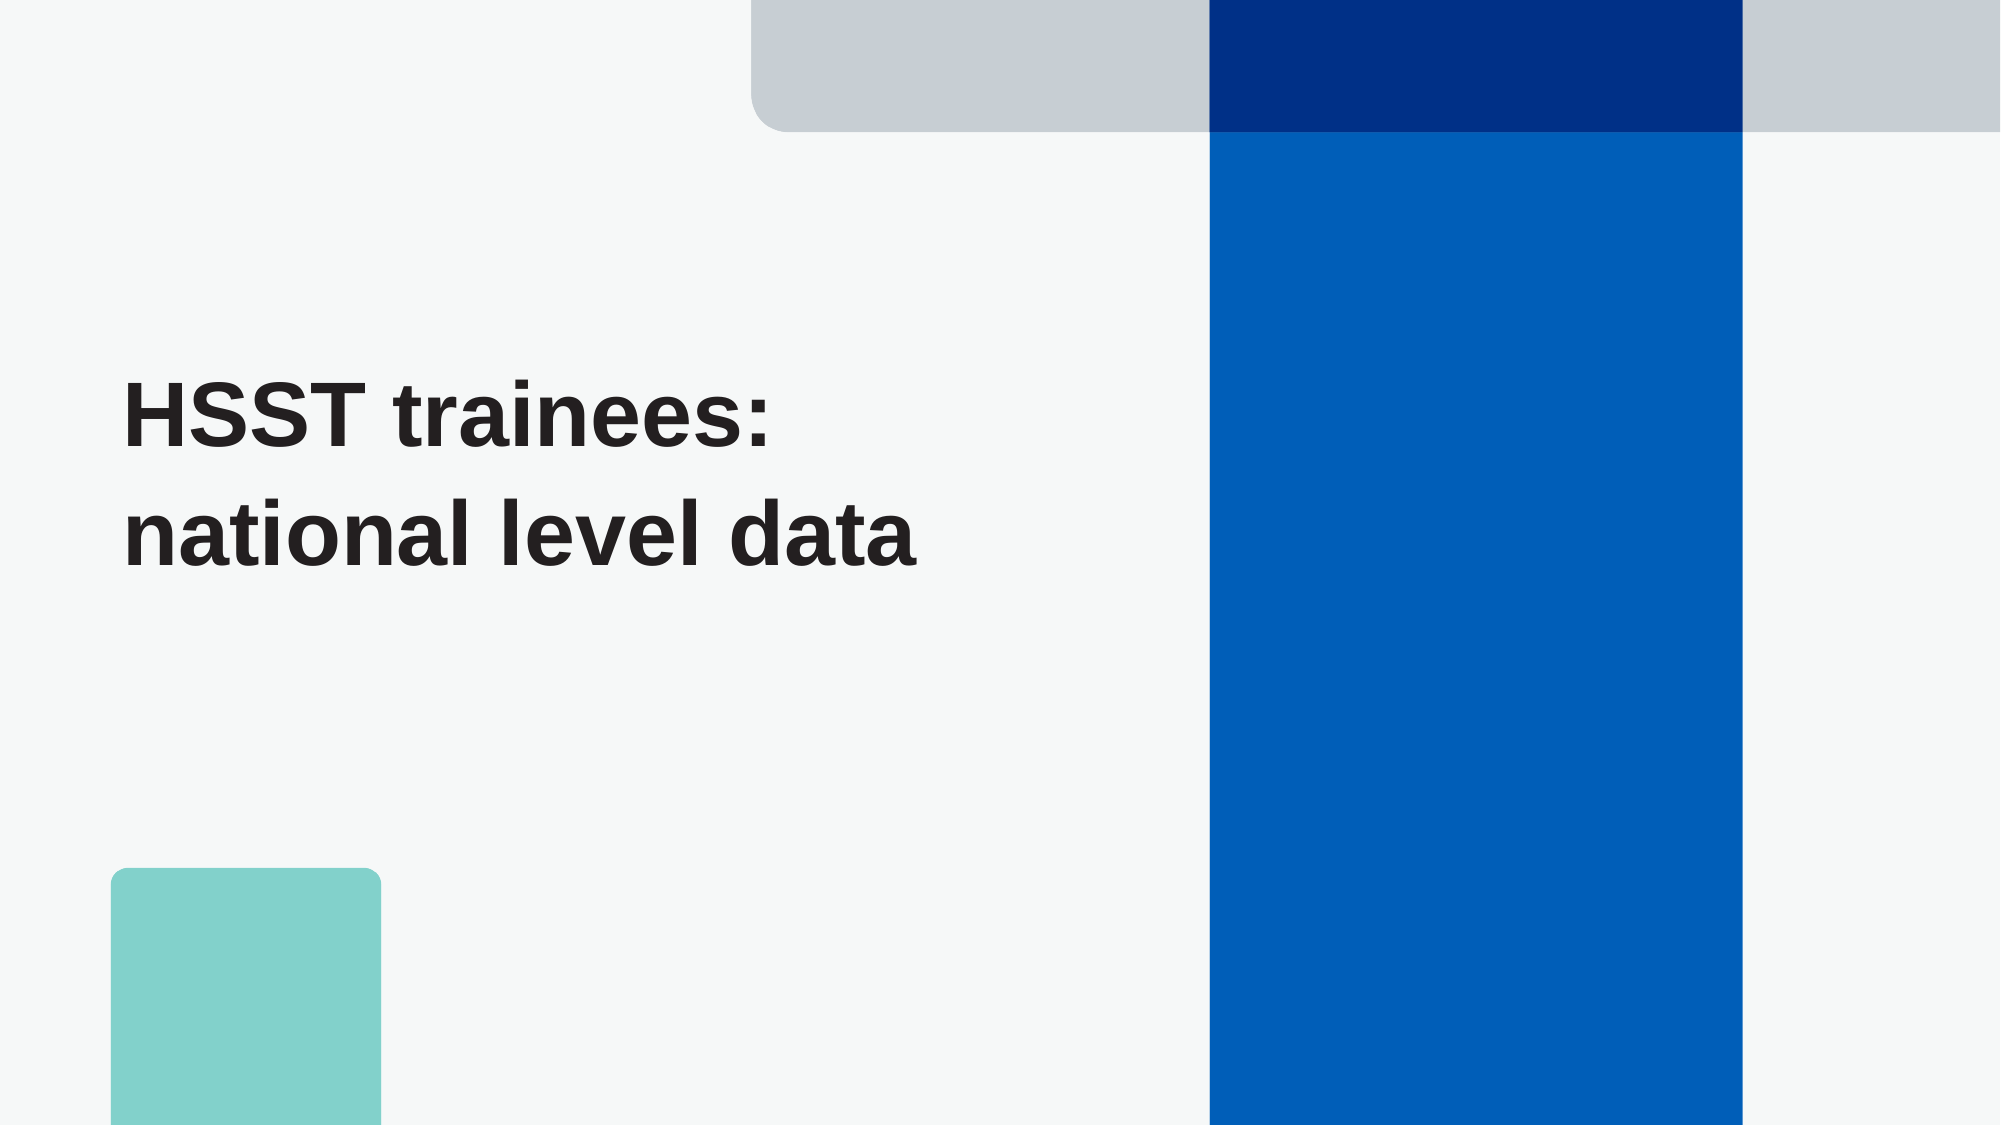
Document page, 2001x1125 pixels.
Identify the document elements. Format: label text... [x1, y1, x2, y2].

title HSST trainees: national level data [122, 355, 1188, 573]
